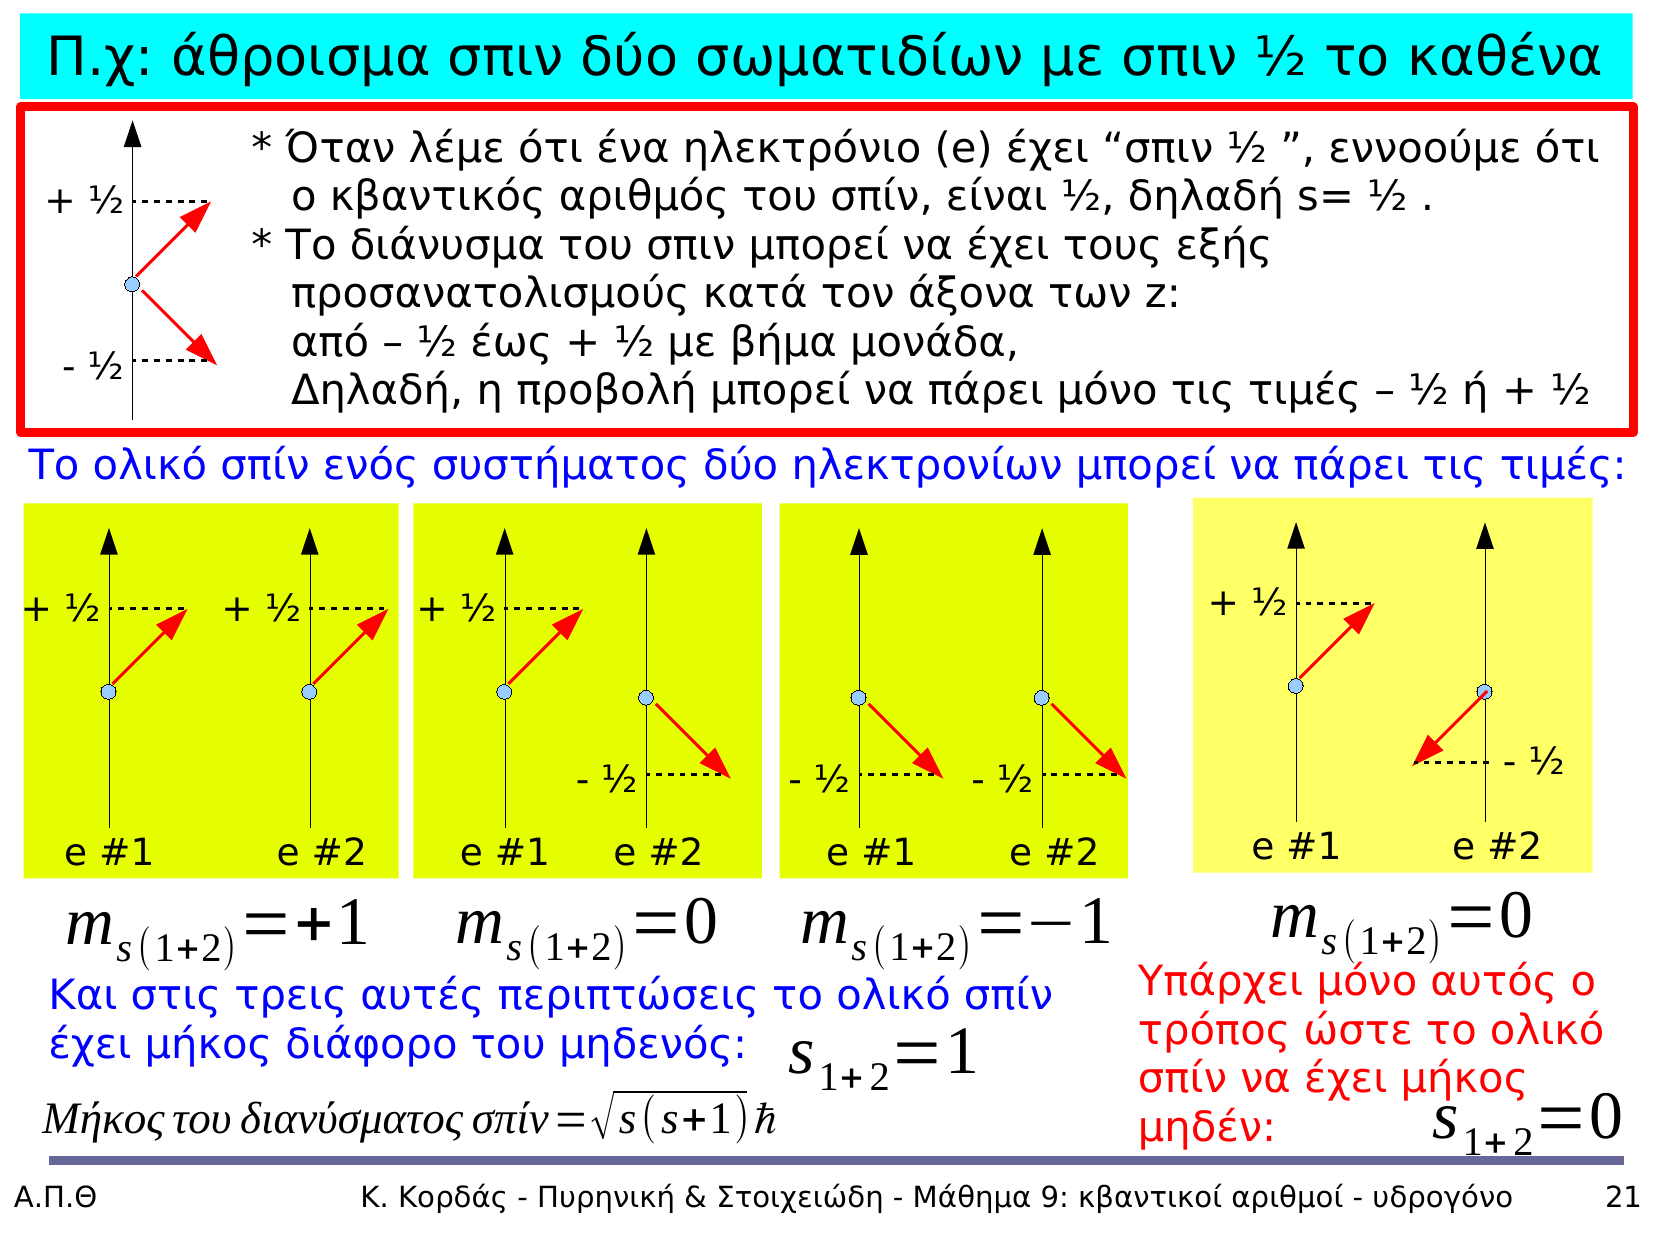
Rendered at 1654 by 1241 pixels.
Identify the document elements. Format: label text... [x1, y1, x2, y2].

text_box - ½ [1488, 732, 1592, 792]
text_box e #1 [445, 823, 565, 883]
text_box e #2 [1437, 817, 1558, 877]
text_box [779, 503, 1128, 879]
chart [28, 1014, 996, 1149]
text_box + ½ [5, 579, 128, 639]
text_box [413, 503, 762, 879]
text_box - ½ [47, 337, 151, 397]
text_box Υπάρχει μόνο αυτός ο τρόπος ώστε το ολικό σπίν να έχει μήκος μηδέν: [1123, 949, 1633, 1161]
chart [438, 884, 738, 963]
text_box Το ολικό σπίν ενός συστήματος δύο ηλεκτρονίων μπορεί να πάρει τις τιμές: [13, 433, 1654, 498]
text_box + ½ [401, 579, 524, 639]
text_box + ½ [29, 171, 151, 231]
text_box [779, 810, 859, 879]
chart [1415, 1079, 1642, 1166]
title Π.χ: άθροισμα σπιν δύο σωματιδίων με σπιν ½ το καθένα [20, 13, 1633, 100]
text_box * Όταν λέμε ότι ένα ηλεκτρόνιο (e) έχει “σπιν ½ ”, εννοούμε ότι o κβαντικός αριθμός του σπίν, είναι ½, δηλαδή s= ½ . * Το διάνυσμα του σπιν μπορεί να έχει τους εξής προσανατολισμούς κατά τον άξονα των z: από – ½ έως + ½ με βήμα μονάδα, Δηλαδή, η προβολή μπορεί να πάρει μόνο τις τιμές – ½ ή + ½ [235, 114, 1631, 427]
text_box + ½ [1193, 573, 1315, 633]
text_box Και στις τρεις αυτές περιπτώσεις το ολικό σπίν έχει μήκος διάφορο του μηδενός: [33, 963, 1083, 1077]
text_box e #2 [994, 823, 1115, 883]
text_box e #2 [598, 823, 719, 883]
text_box [1192, 498, 1593, 873]
text_box e #1 [1236, 817, 1357, 877]
text_box - ½ [773, 750, 878, 810]
text_box - ½ [561, 750, 665, 810]
text_box e #2 [261, 823, 382, 883]
text_box [23, 503, 399, 879]
text_box e #1 [811, 823, 932, 883]
text_box [124, 276, 140, 292]
chart [48, 885, 387, 963]
text_box - ½ [956, 750, 1061, 810]
chart [1253, 878, 1553, 969]
text_box + ½ [206, 579, 329, 639]
chart [783, 884, 1130, 974]
text_box e #1 [49, 823, 170, 883]
